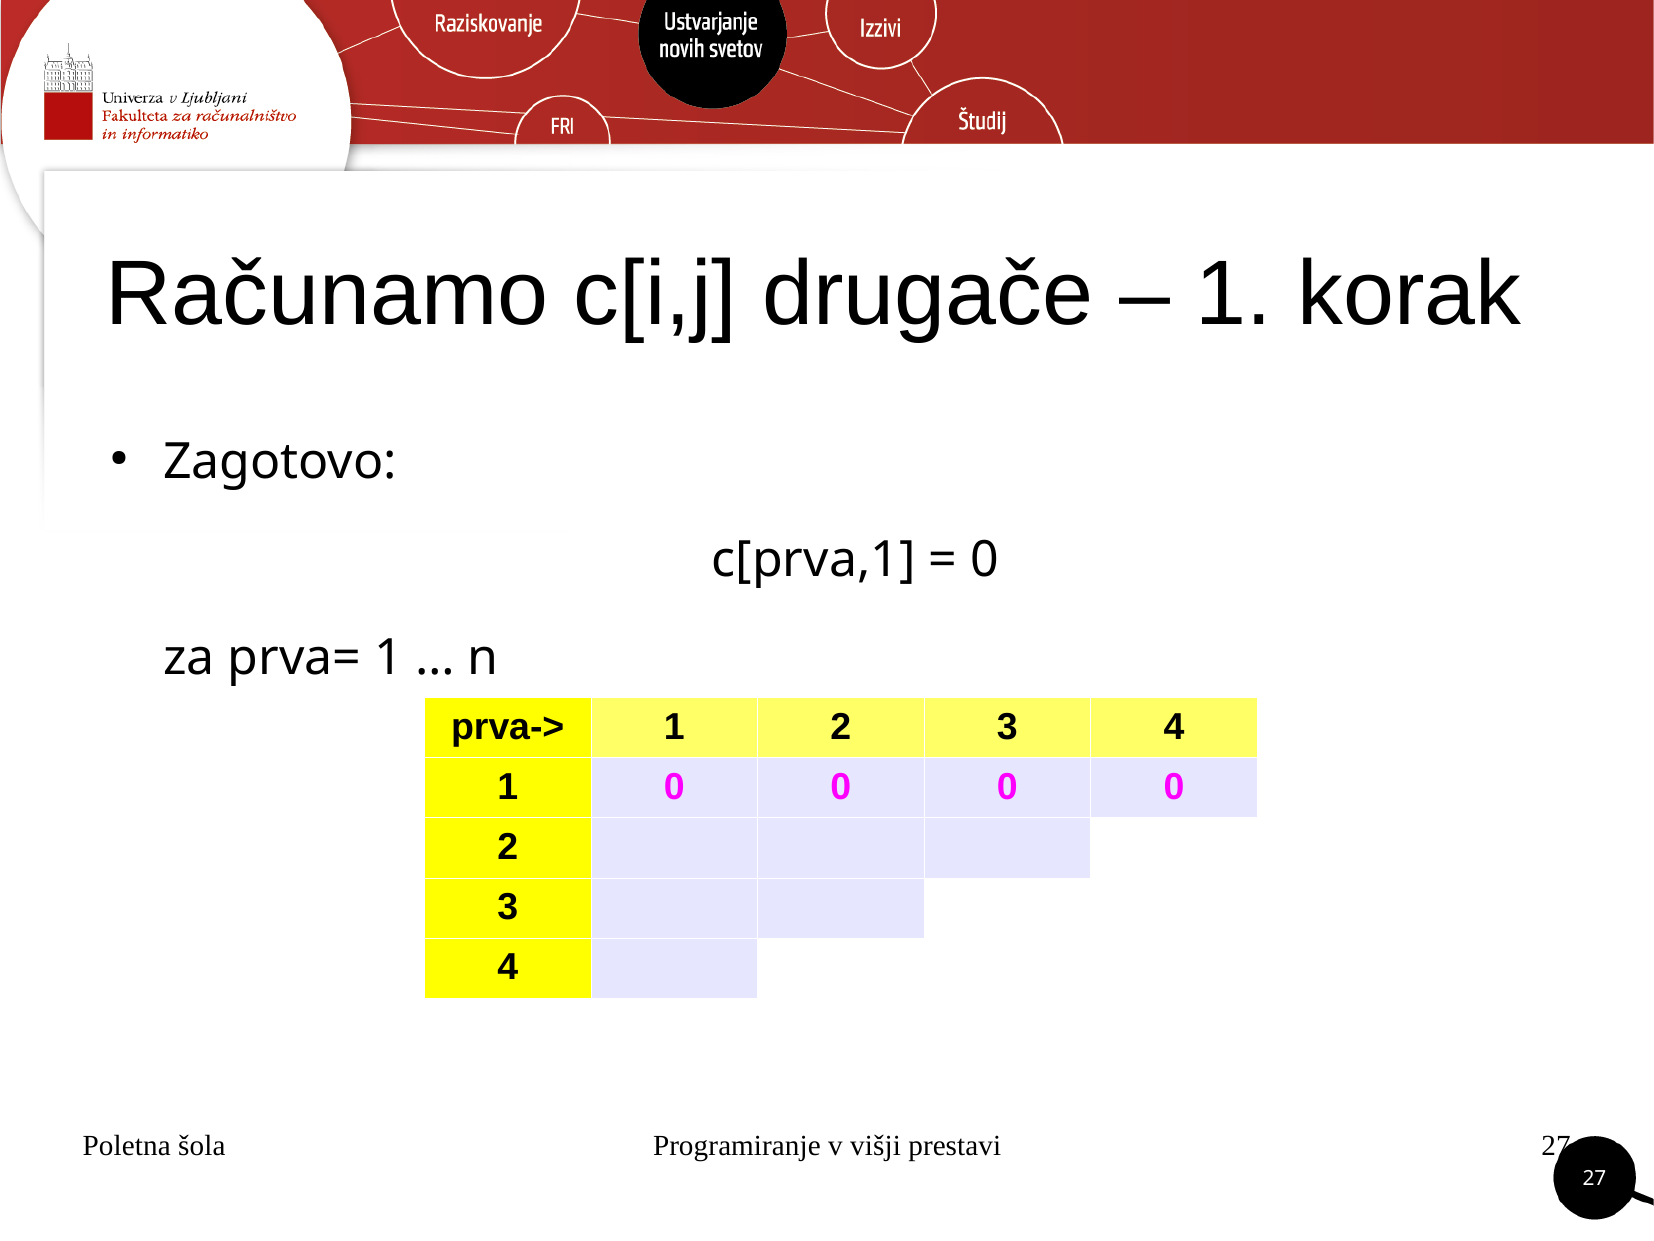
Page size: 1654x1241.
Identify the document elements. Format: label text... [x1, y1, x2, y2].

table_cell [1091, 818, 1257, 878]
table_cell [925, 818, 1090, 878]
table_cell [758, 818, 924, 878]
table_header 2 [758, 698, 924, 757]
table_cell 0 [925, 758, 1090, 817]
table_cell [592, 879, 757, 938]
text_box <številka> [1553, 1145, 1636, 1212]
table_cell 1 [425, 758, 591, 817]
title Računamo c[i,j] drugače – 1. korak [35, 188, 1524, 397]
table_cell [758, 879, 924, 938]
table_cell [1091, 939, 1257, 998]
table_header 3 [925, 698, 1090, 757]
table_cell [758, 939, 924, 998]
table_cell 0 [1091, 758, 1257, 817]
table_cell [592, 939, 757, 998]
table_header 1 [592, 698, 757, 757]
table_cell 2 [425, 818, 591, 878]
table_cell [592, 818, 757, 878]
table_cell [925, 939, 1090, 998]
list Zagotovo: c[prva,1] = 0 za prva= 1 … n [92, 425, 1548, 1063]
table_header prva-> [425, 698, 591, 757]
table_cell 3 [425, 879, 591, 938]
table_cell 0 [592, 758, 757, 817]
table_header 4 [1091, 698, 1257, 757]
picture [0, 0, 1654, 1241]
table_cell [925, 879, 1090, 938]
table_cell 4 [425, 939, 591, 998]
table_cell 0 [758, 758, 924, 817]
table_cell [1091, 879, 1257, 938]
